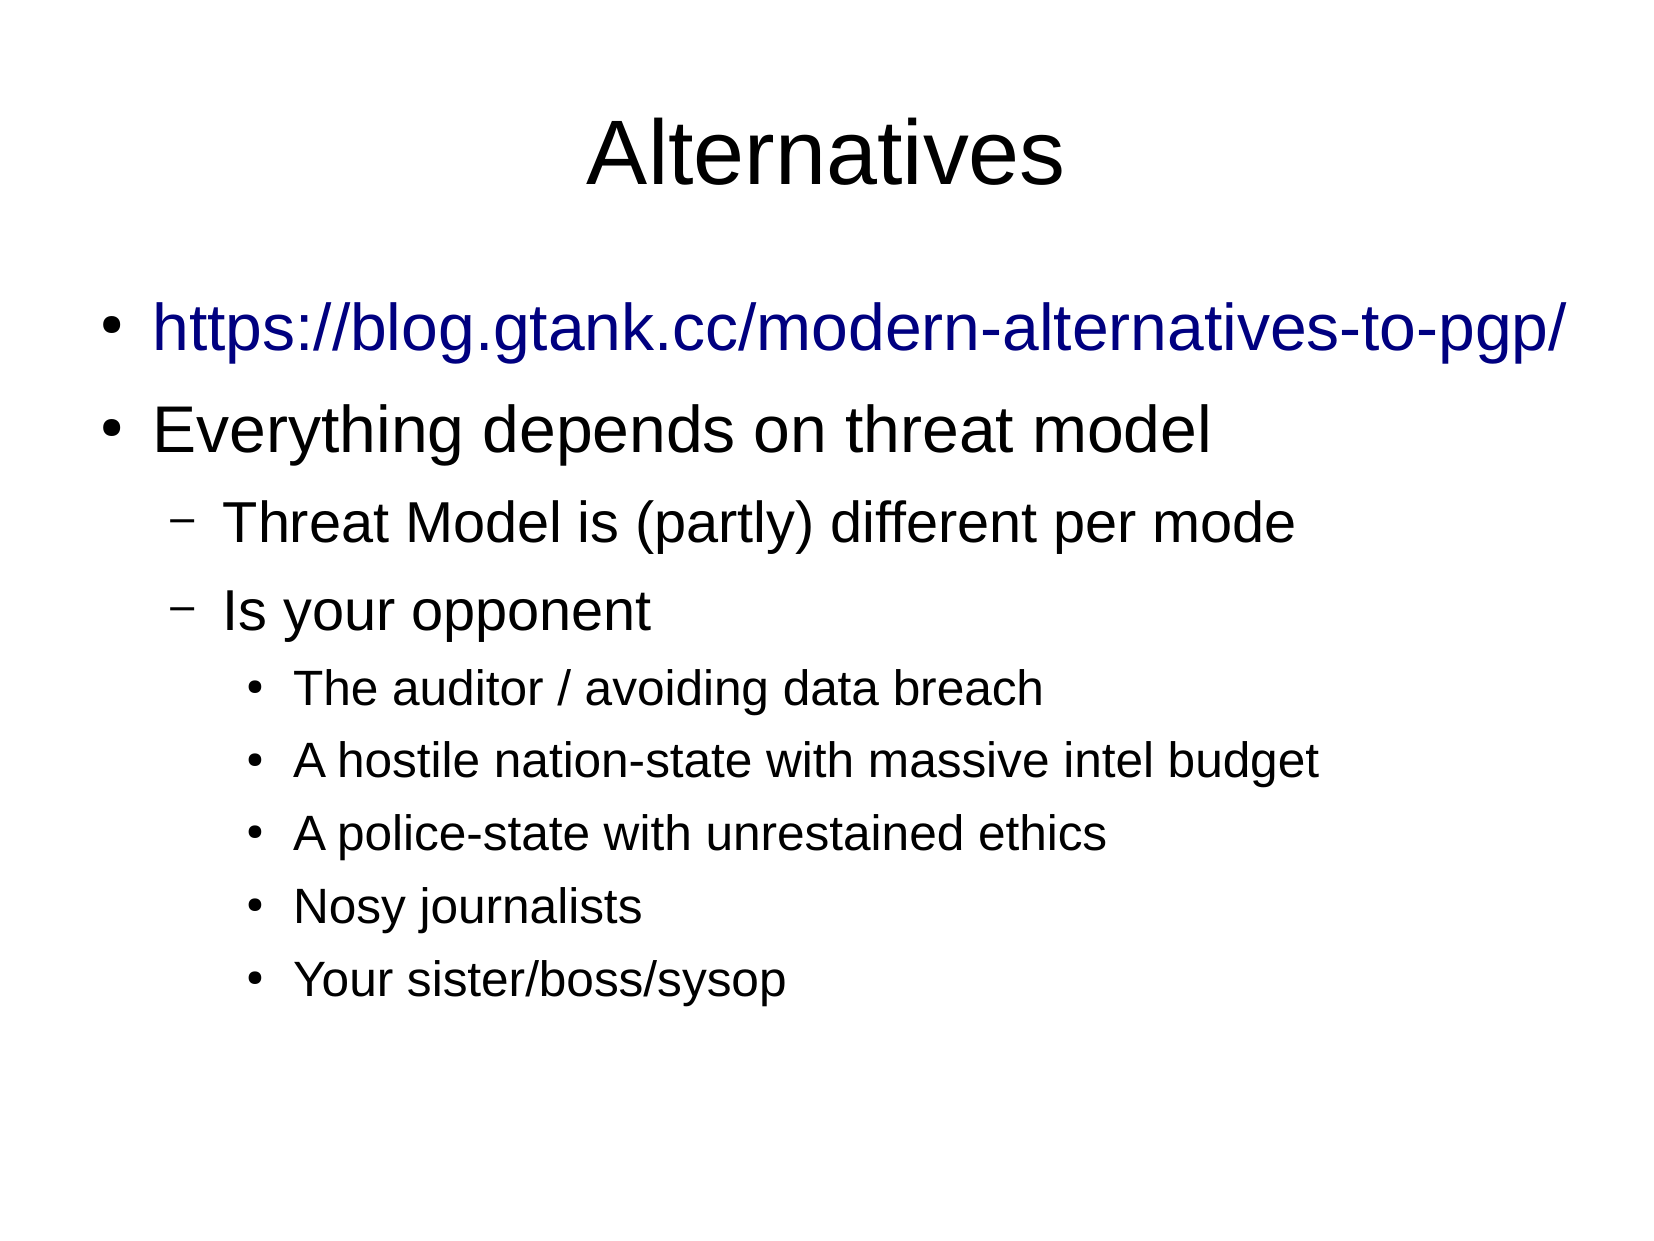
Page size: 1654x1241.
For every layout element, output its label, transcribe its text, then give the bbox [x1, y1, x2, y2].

title Alternatives [82, 49, 1571, 257]
list https://blog.gtank.cc/modern-alternatives-to-pgp/ Everything depends on threat model Threat Model is (partly) different per mode Is your opponent The auditor / avoiding data breach A hostile nation-state with massive intel budget A police-state with unrestained ethics Nosy journalists Your sister/boss/sysop [82, 290, 1571, 1010]
